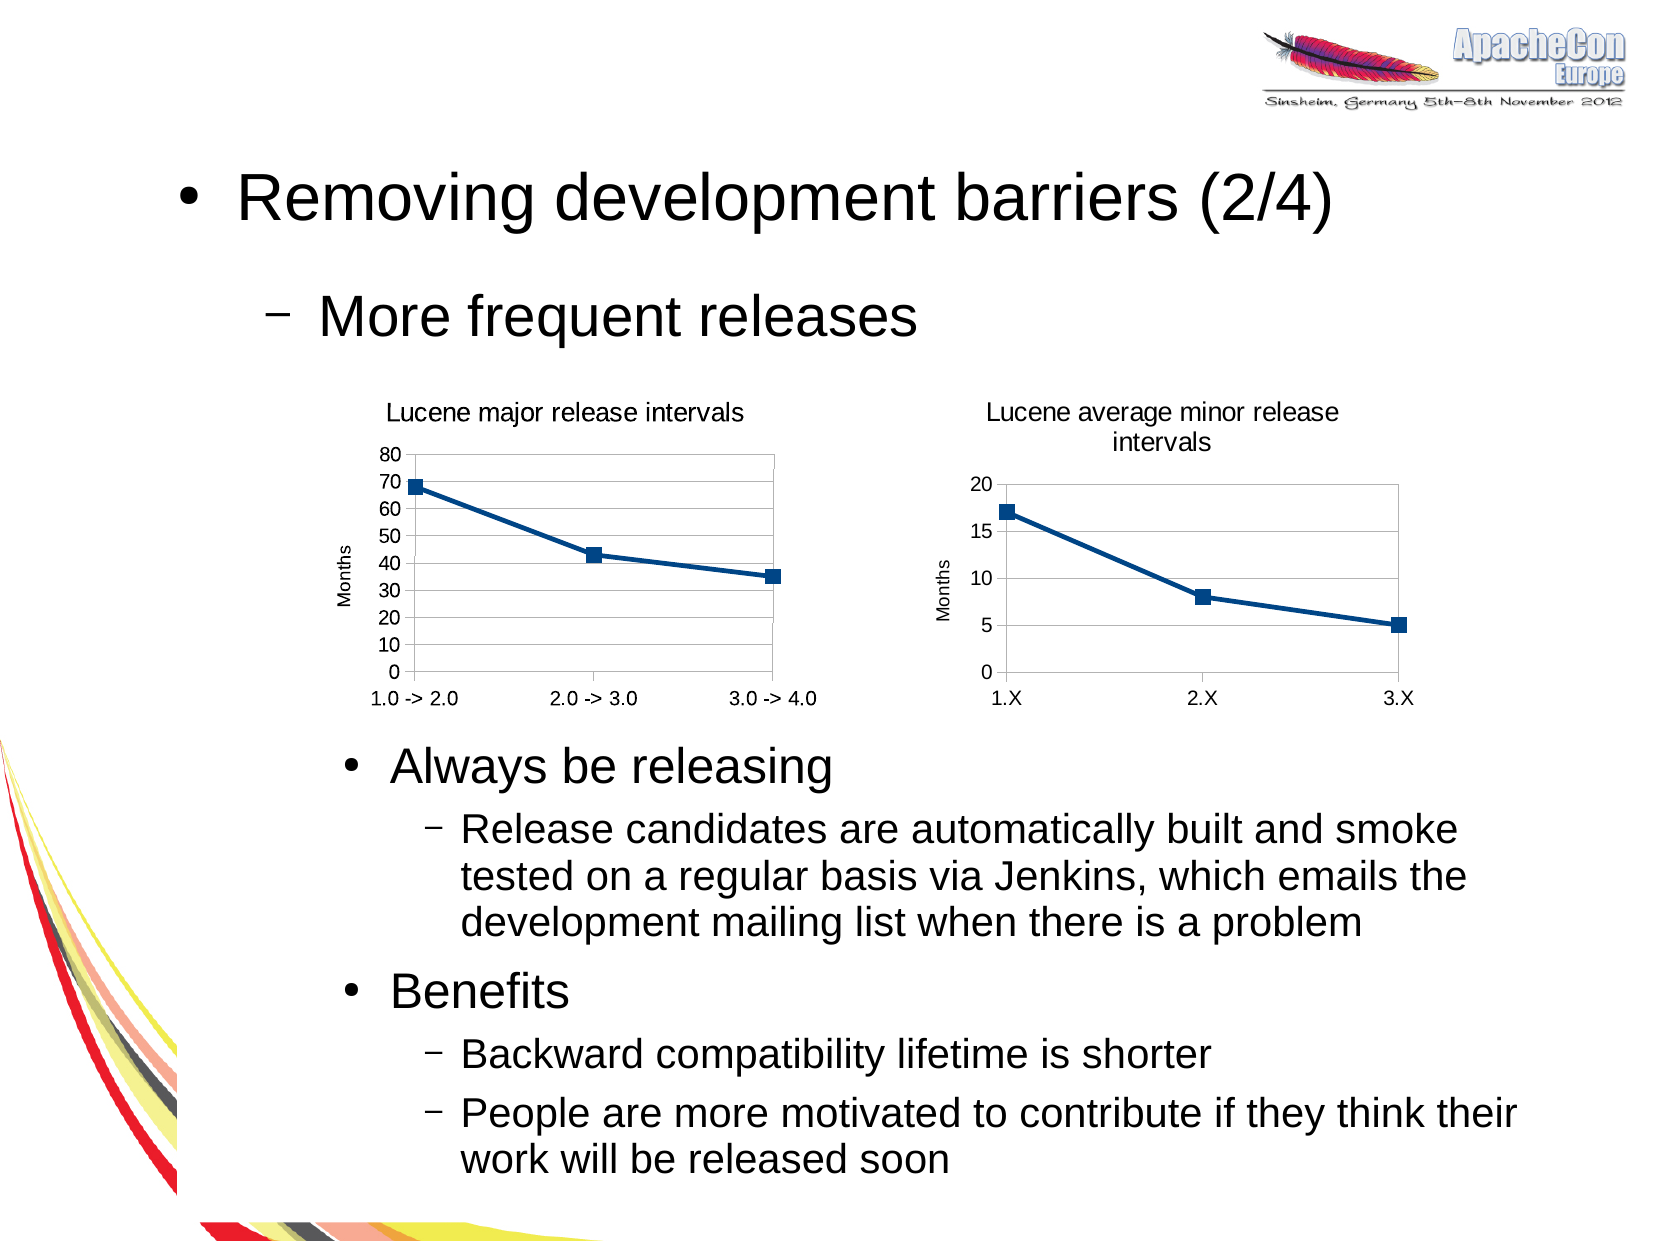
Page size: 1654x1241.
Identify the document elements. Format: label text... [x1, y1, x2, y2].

list More frequent releases [177, 283, 1536, 384]
title Removing development barriers (2/4) [177, 141, 1536, 254]
picture [0, 0, 1654, 1241]
chart [300, 384, 829, 717]
list Always be releasing Release candidates are automatically built and smoke tested on a regular basis via Jenkins, which emails the development mailing list when there is a problem Benefits Backward compatibility lifetime is shorter People are more motivated to contribute if they think their work will be released soon [177, 738, 1536, 1223]
chart [900, 384, 1426, 718]
